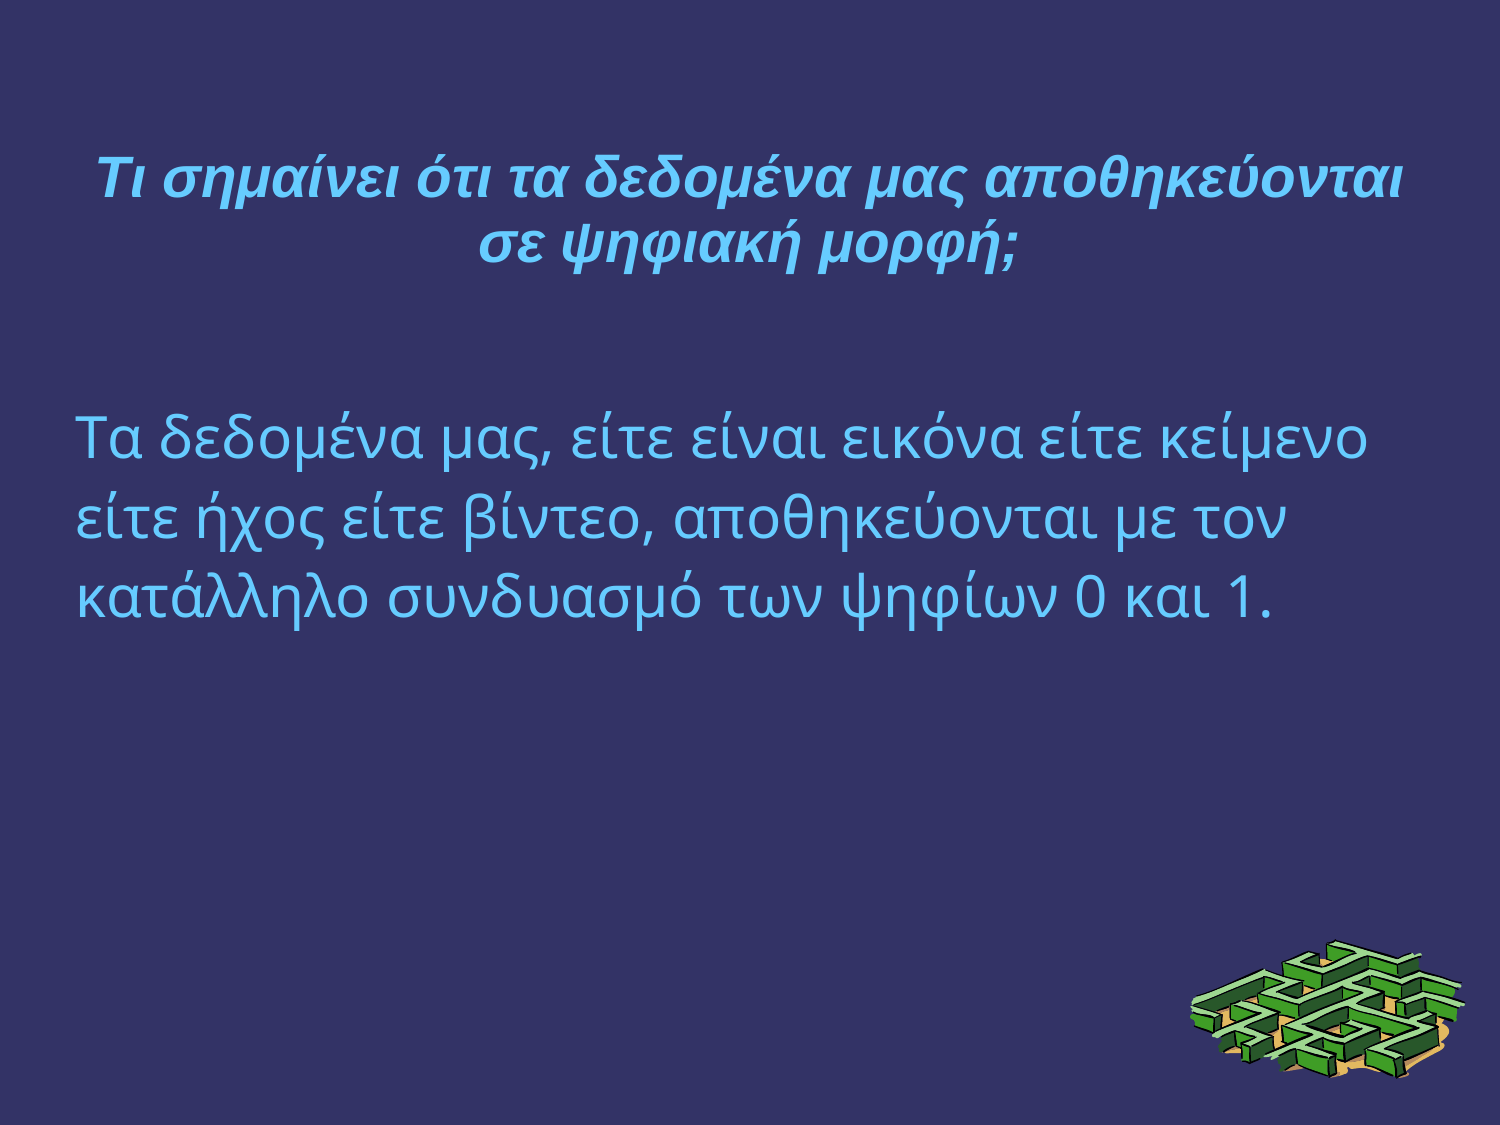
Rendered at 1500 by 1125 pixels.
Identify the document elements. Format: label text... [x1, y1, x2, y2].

list Τα δεδομένα μας, είτε είναι εικόνα είτε κείμενο είτε ήχος είτε βίντεο, αποθηκεύονται με τον κατάλληλο συνδυασμό των ψηφίων 0 και 1. [75, 317, 1426, 1038]
title Τι σημαίνει ότι τα δεδομένα μας αποθηκεύονται σε ψηφιακή μορφή; [75, 119, 1426, 300]
